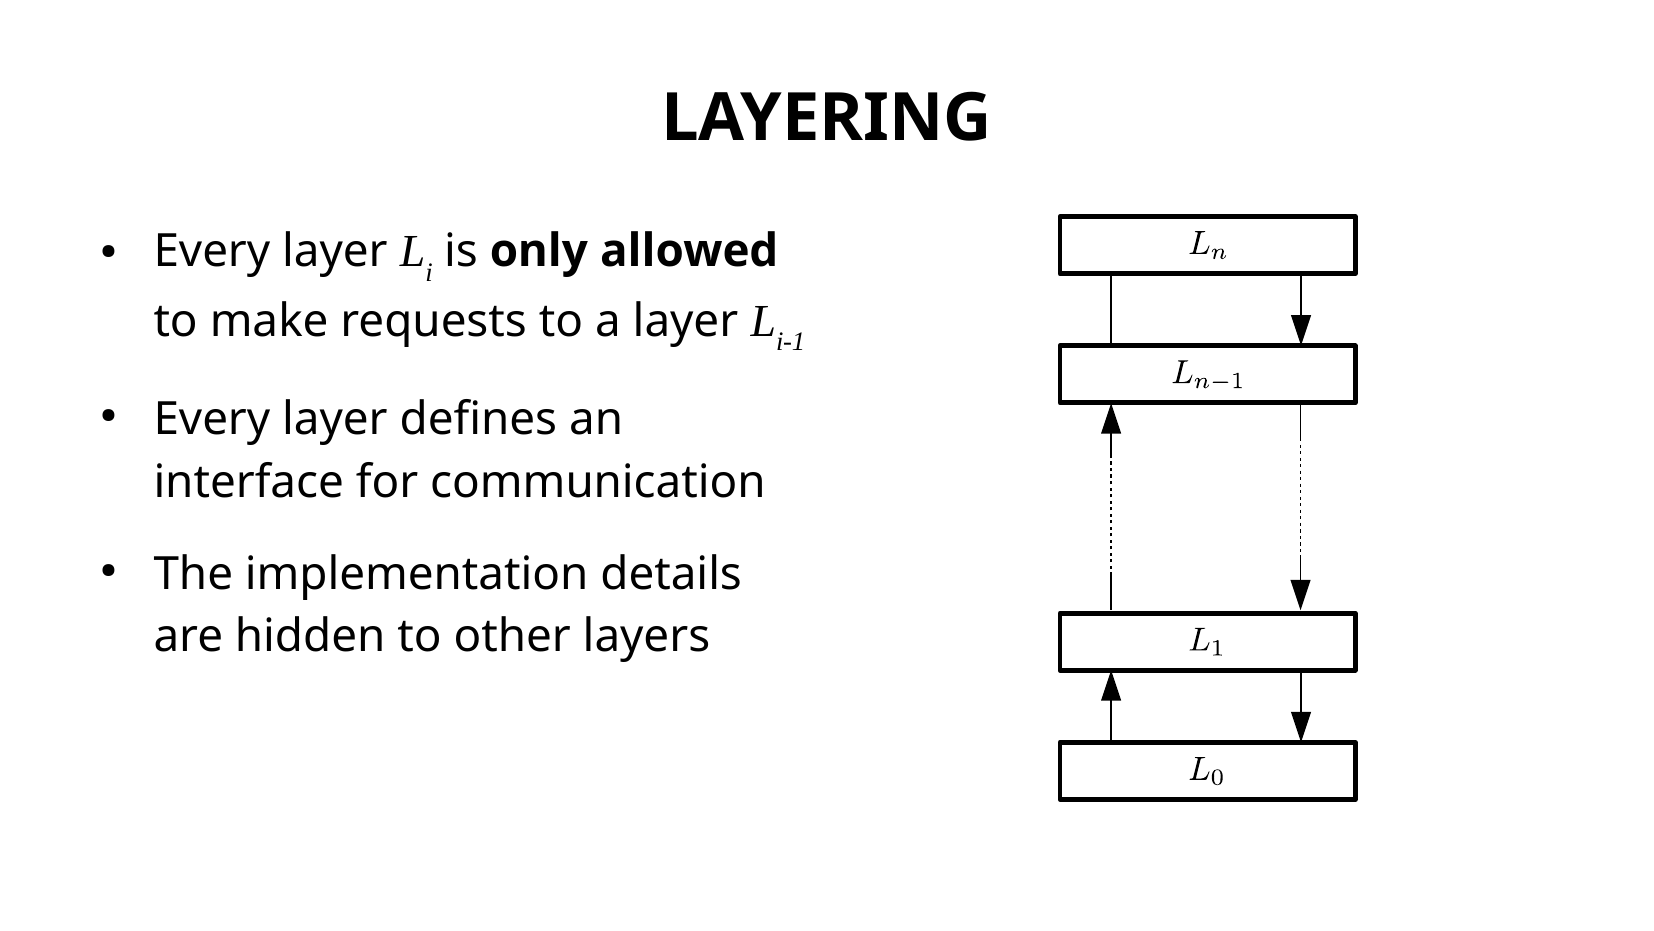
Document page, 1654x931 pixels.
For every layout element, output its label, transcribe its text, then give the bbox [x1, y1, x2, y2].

text_box [1188, 757, 1224, 786]
text_box [1188, 231, 1228, 260]
text_box [1188, 627, 1224, 656]
title LAYERING [82, 36, 1571, 193]
list Every layer Li is only allowed to make requests to a layer Li-1 Every layer defines an interface for communication The implementation details are hidden to other layers [82, 217, 809, 757]
text_box [1171, 360, 1245, 391]
